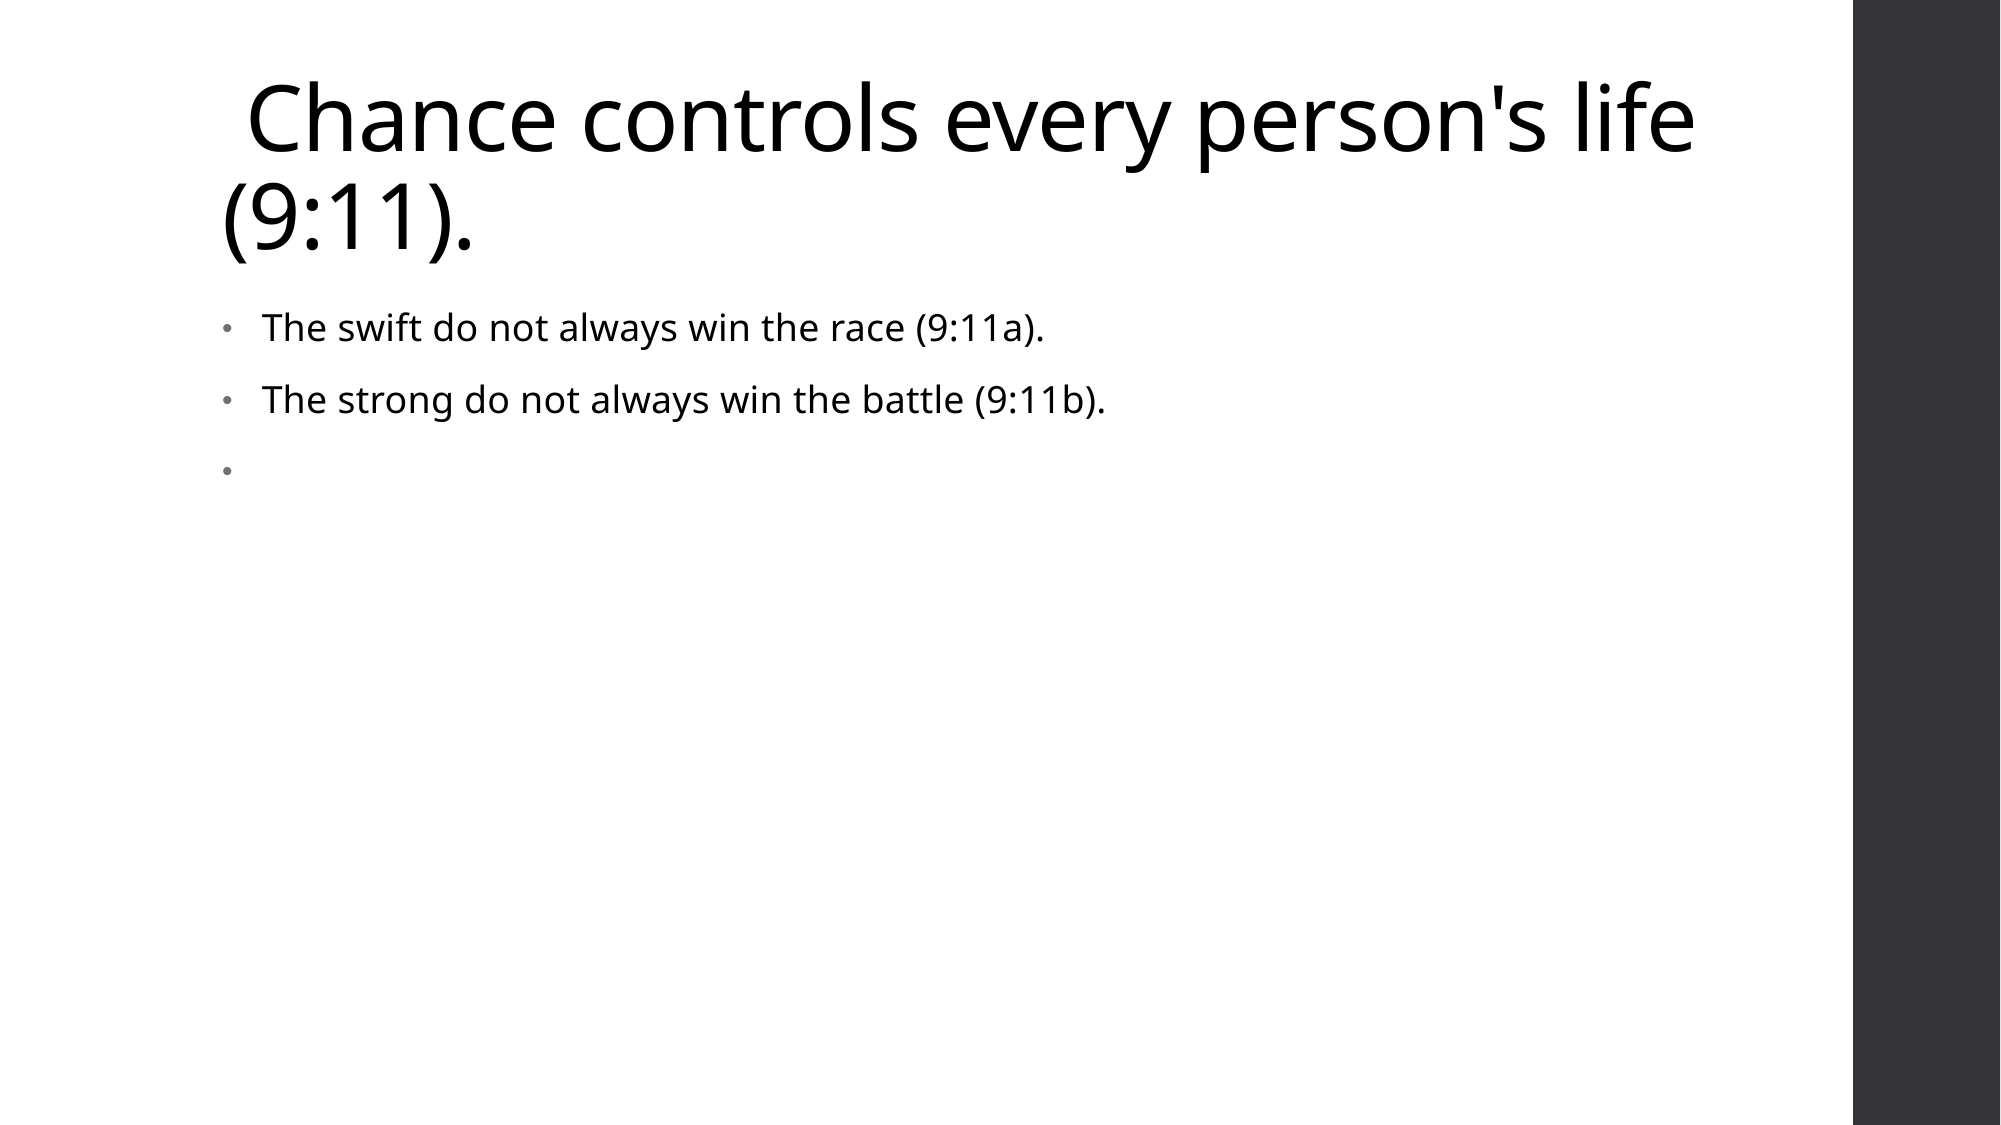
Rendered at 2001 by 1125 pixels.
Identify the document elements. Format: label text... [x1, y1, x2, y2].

title Chance controls every person's life (9:11). [206, 60, 1797, 278]
list The swift do not always win the race (9:11a). The strong do not always win the battle (9:11b). [206, 299, 1617, 1014]
